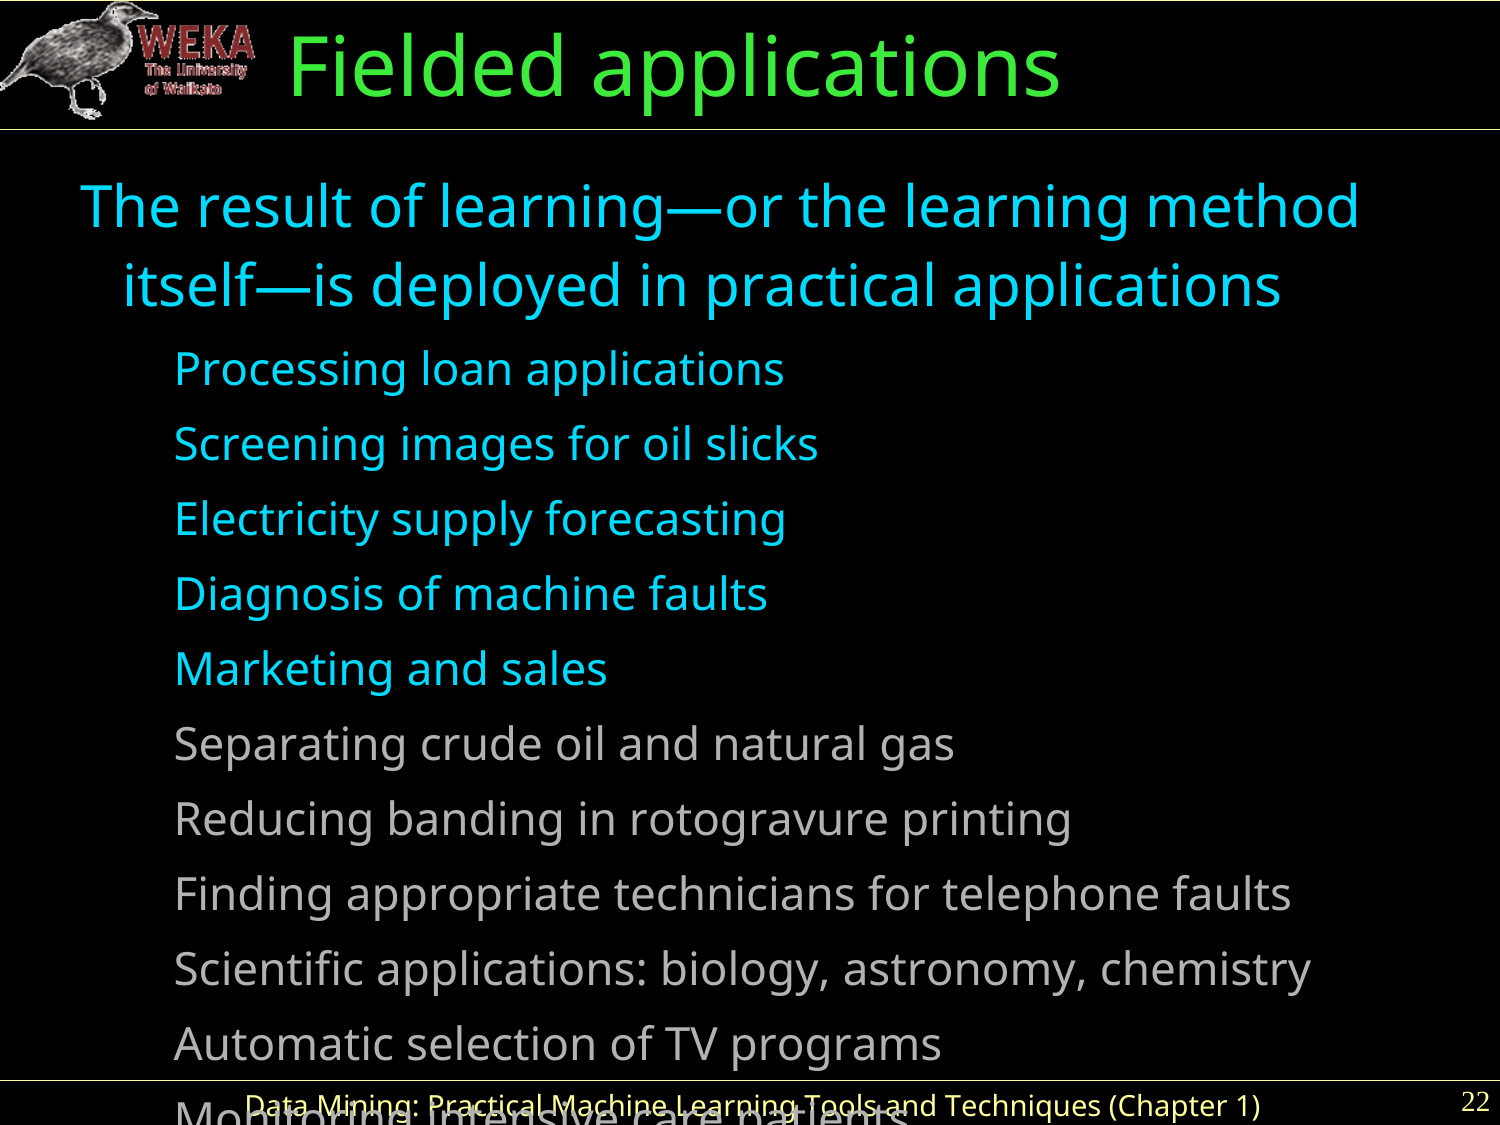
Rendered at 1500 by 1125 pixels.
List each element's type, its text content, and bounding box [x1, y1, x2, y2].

title Fielded applications [295, 0, 1486, 166]
picture [0, 1, 266, 129]
list The result of learning—or the learning method itself—is deployed in practical applications Processing loan applications Screening images for oil slicks Electricity supply forecasting Diagnosis of machine faults Marketing and sales Separating crude oil and natural gas Reducing banding in rotogravure printing Finding appropriate technicians for telephone faults Scientific applications: biology, astronomy, chemistry Automatic selection of TV programs Monitoring intensive care patients [65, 157, 1475, 1088]
